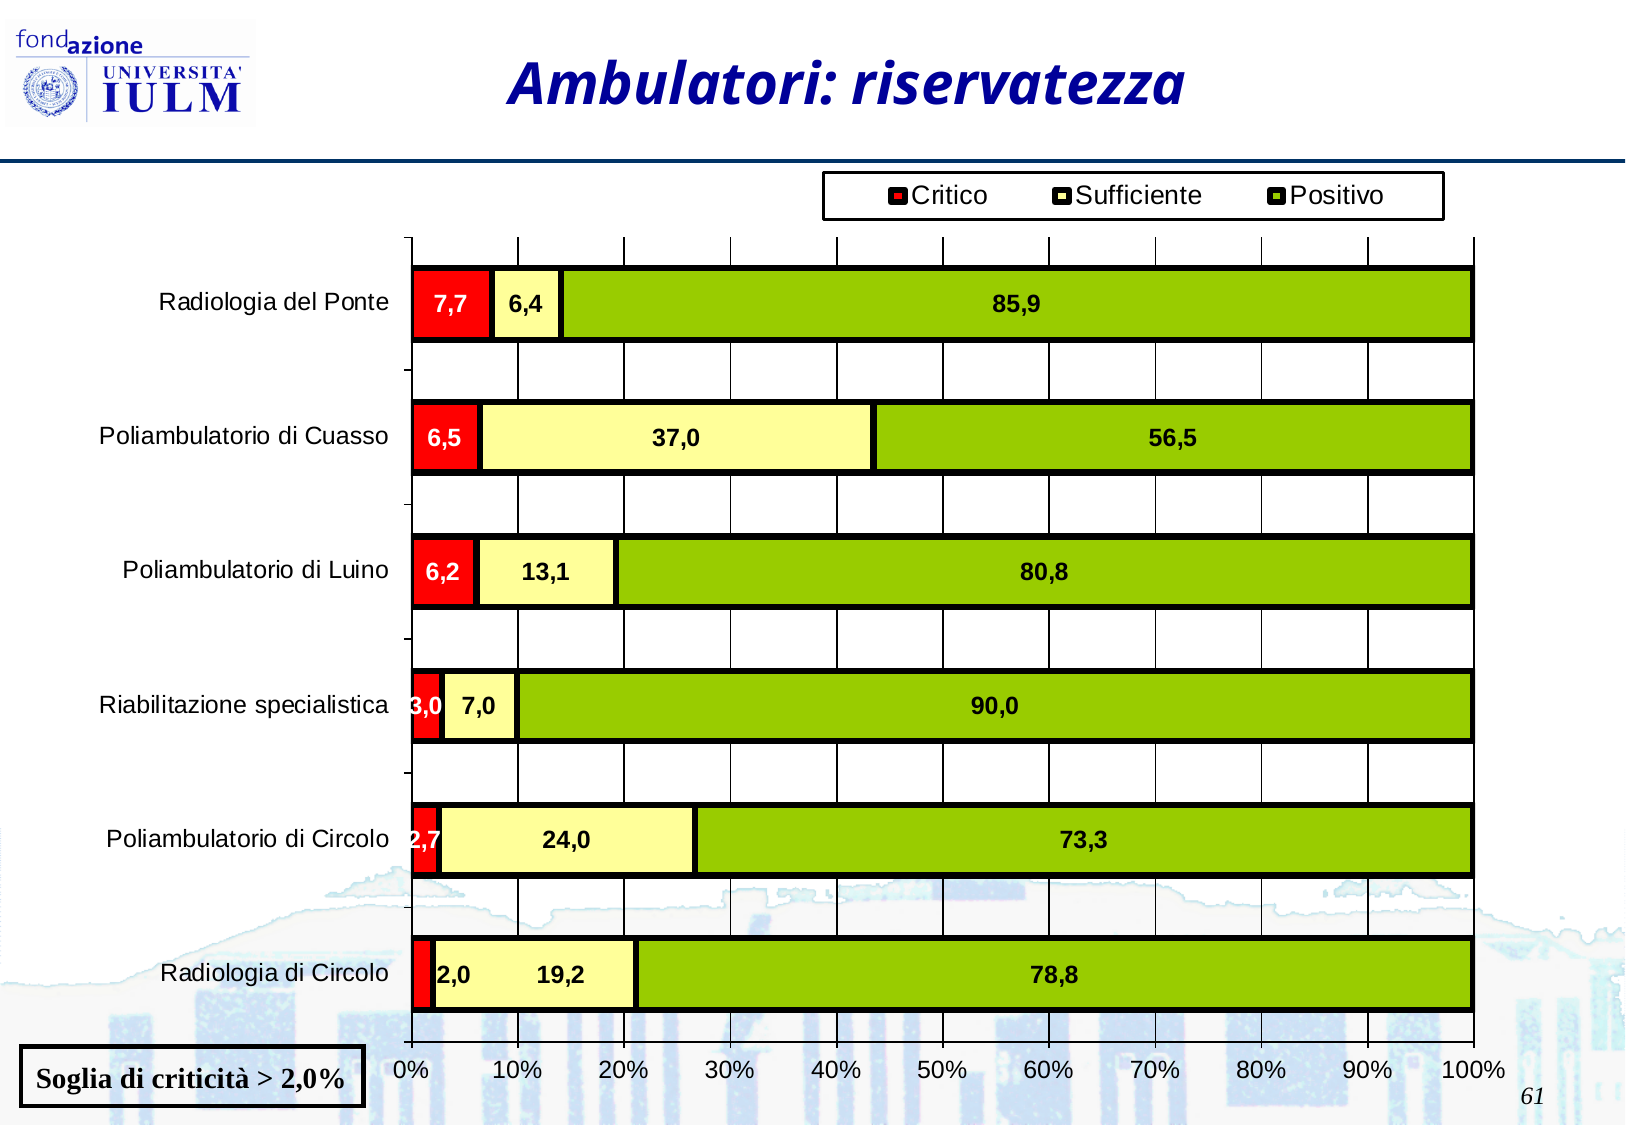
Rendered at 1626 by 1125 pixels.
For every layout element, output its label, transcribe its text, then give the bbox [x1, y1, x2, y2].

text_box Soglia di criticità > 2,0% [21, 1046, 364, 1106]
picture [81, 159, 1544, 1118]
text_box Ambulatori: riservatezza [304, 18, 1392, 144]
picture [5, 19, 256, 127]
